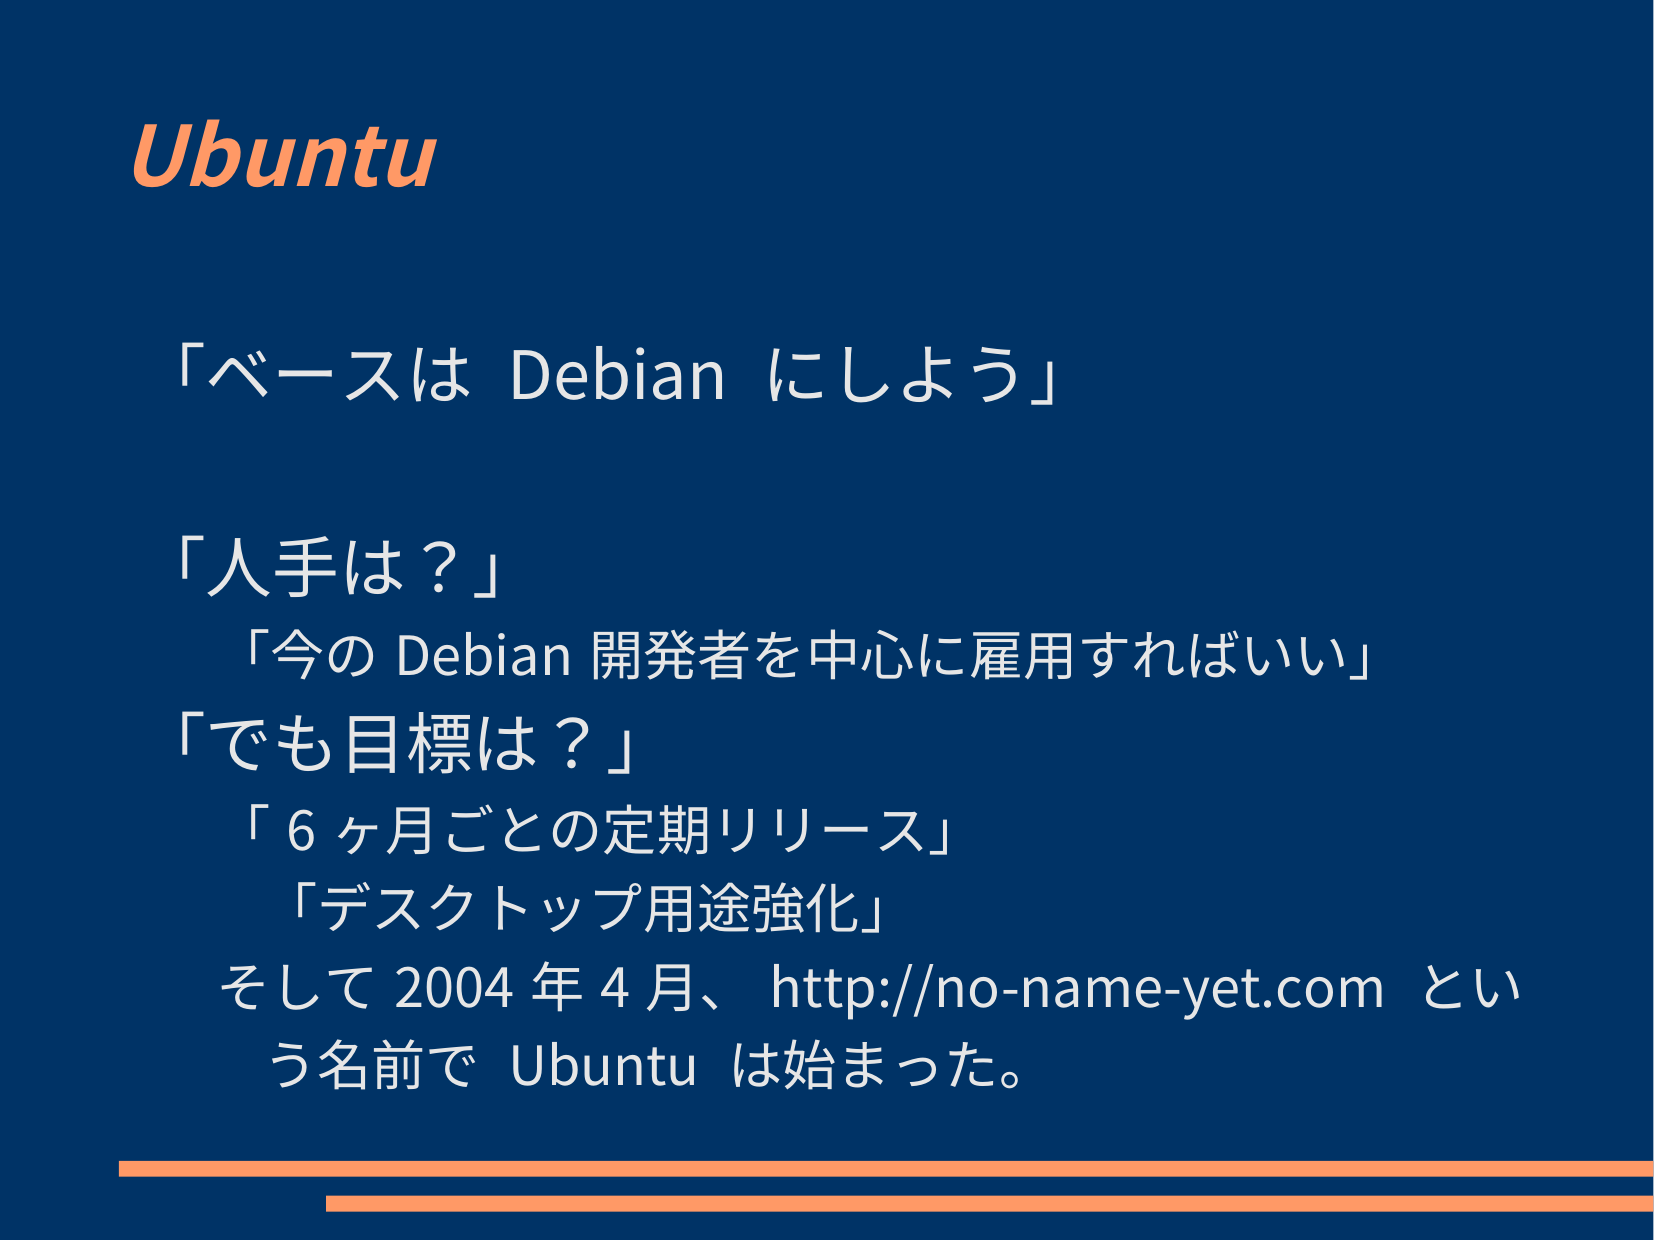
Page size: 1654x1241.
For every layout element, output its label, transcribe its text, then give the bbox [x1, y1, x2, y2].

title Ubuntu [121, 46, 1534, 254]
list 「ベースは Debian にしよう」 「人手は？」 「今のDebian開発者を中心に雇用すればいい」 「でも目標は？」 「6ヶ月ごとの定期リリース」 「デスクトップ用途強化」 そして2004年4月、http://no-name-yet.com という名前で Ubuntu は始まった。 [121, 322, 1561, 1132]
